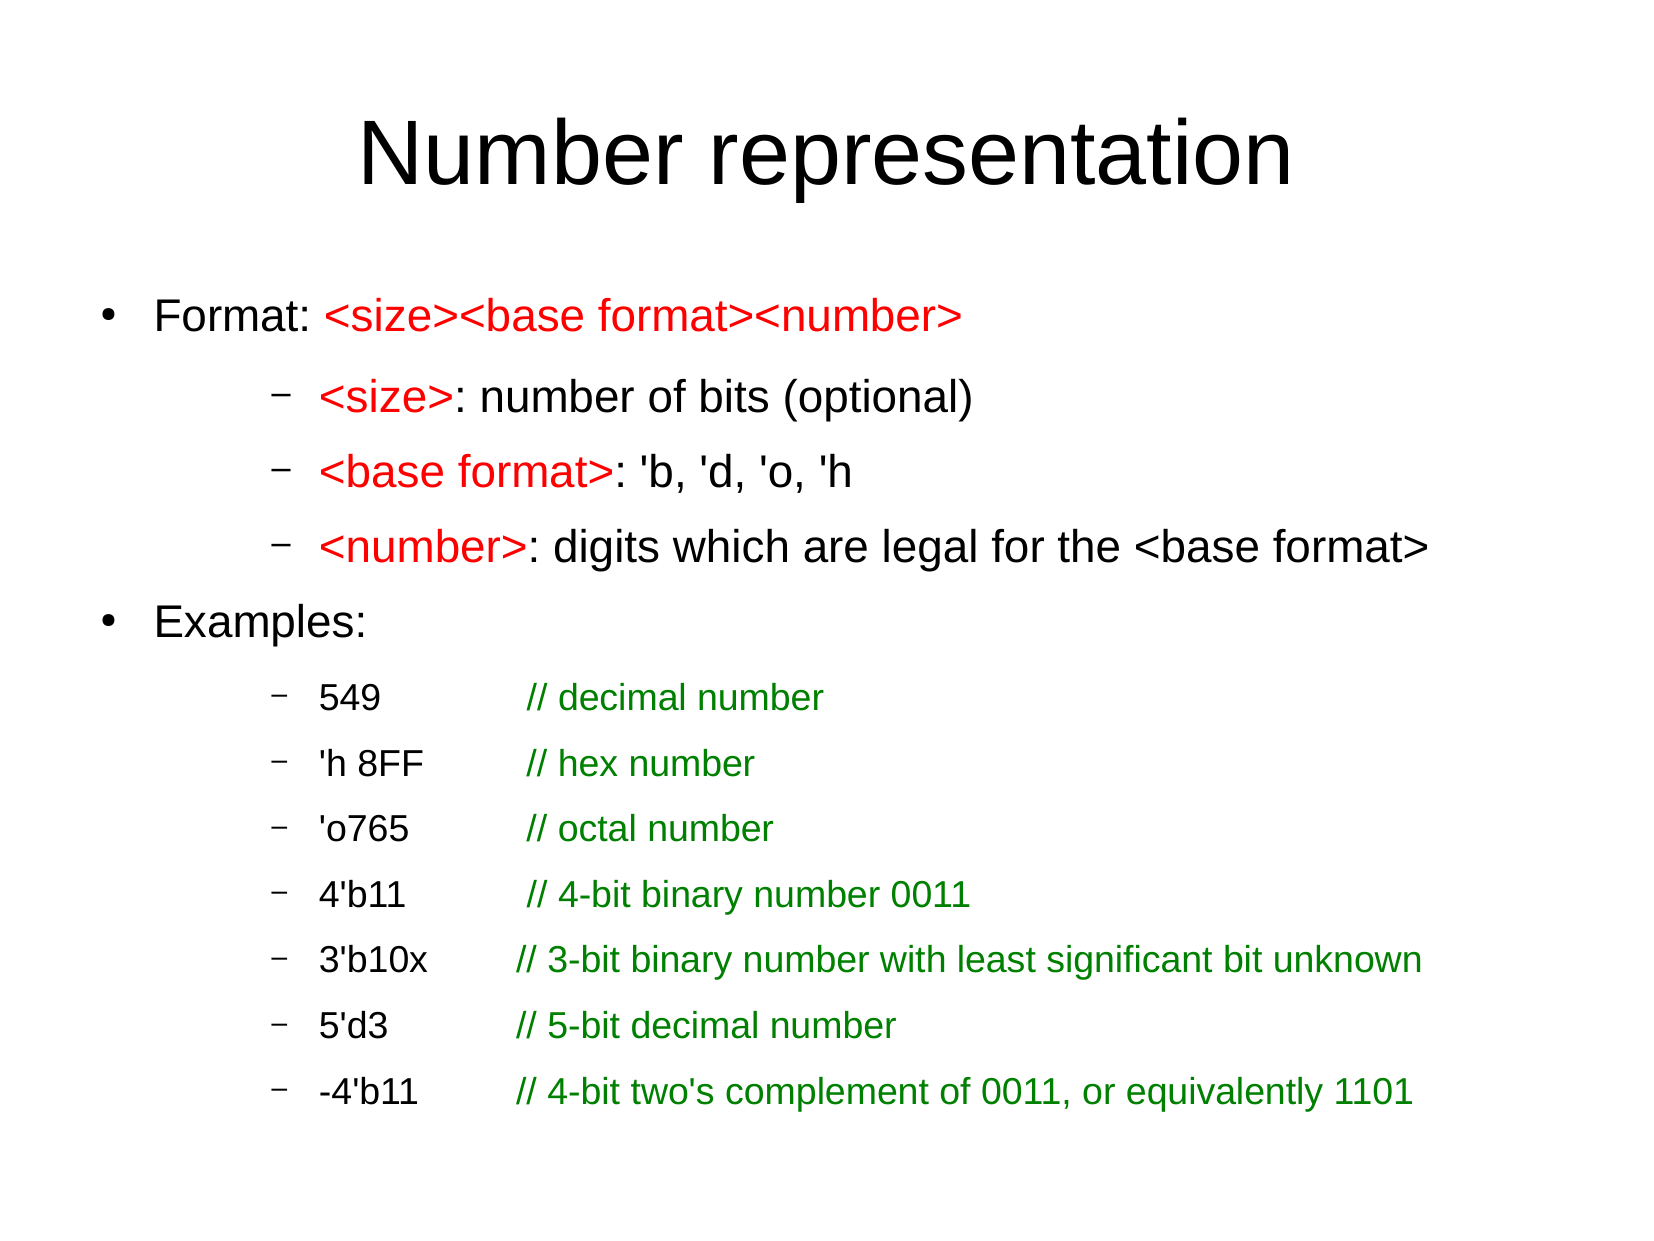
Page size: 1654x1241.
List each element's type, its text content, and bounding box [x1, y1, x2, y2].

list Format: <size><base format><number> <size>: number of bits (optional) <base format>: 'b, 'd, 'o, 'h <number>: digits which are legal for the <base format> Examples: 549 // decimal number 'h 8FF // hex number 'o765 // octal number 4'b11 // 4-bit binary number 0011 3'b10x // 3-bit binary number with least significant bit unknown 5'd3 // 5-bit decimal number -4'b11 // 4-bit two's complement of 0011, or equivalently 1101 [82, 290, 1571, 1113]
title Number representation [82, 49, 1571, 257]
